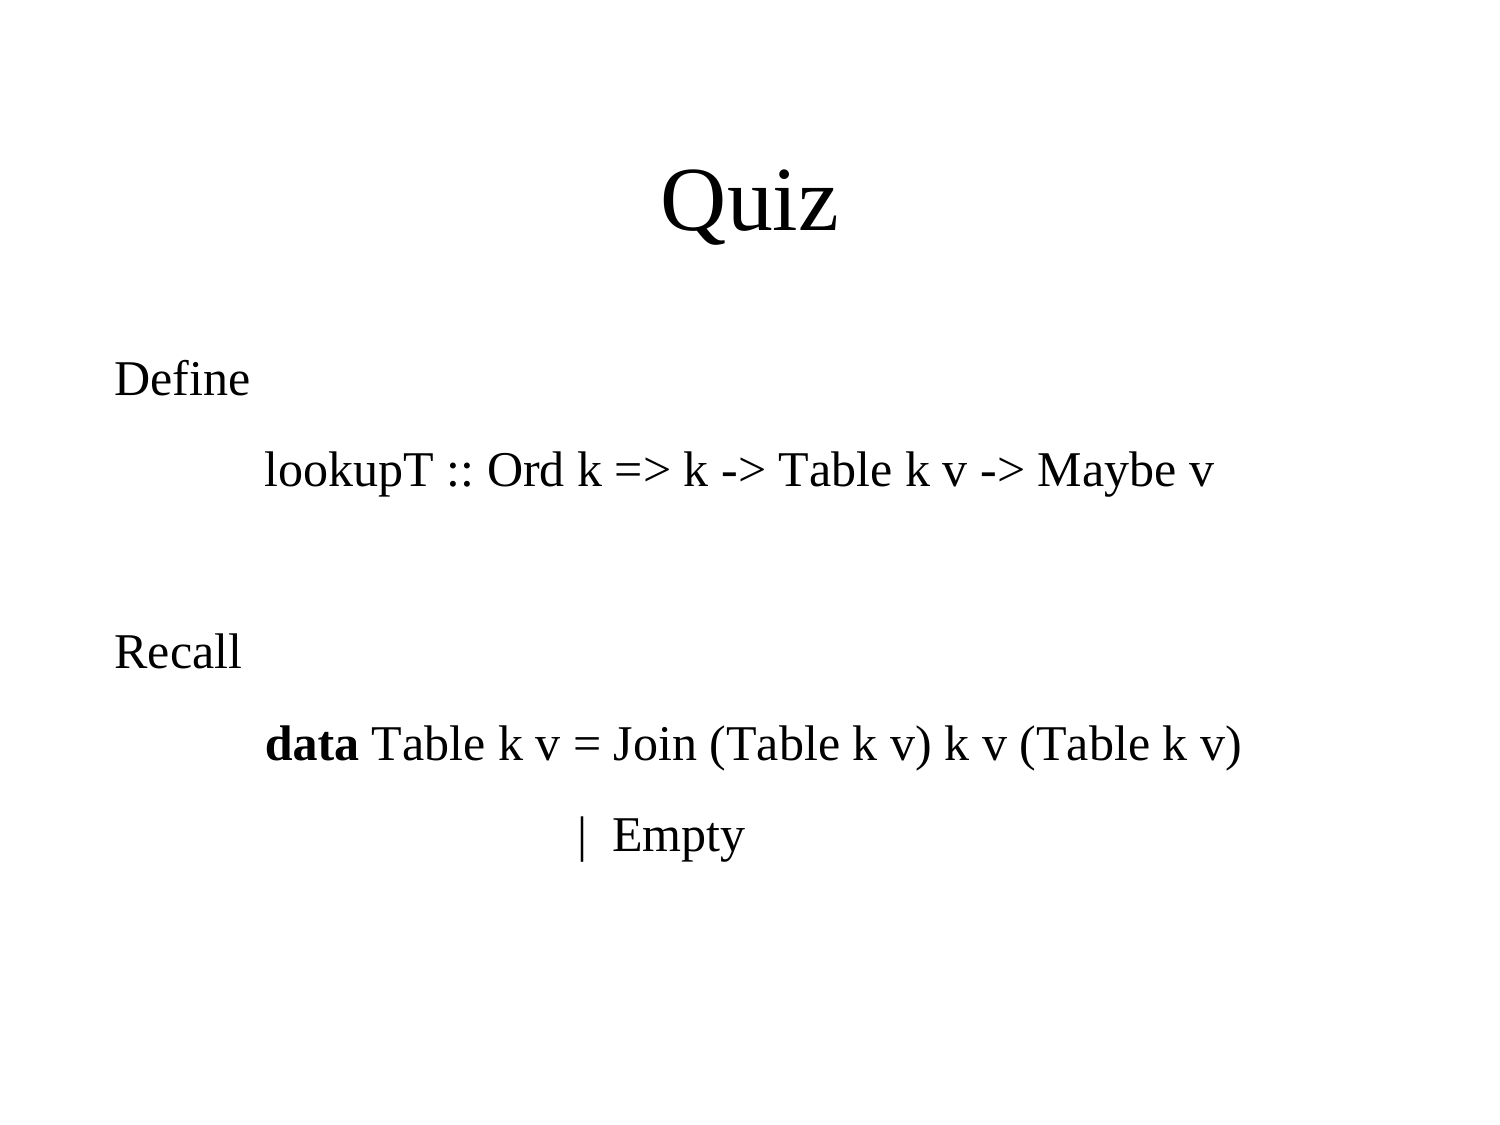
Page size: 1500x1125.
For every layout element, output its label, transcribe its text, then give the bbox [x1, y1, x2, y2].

title Quiz [112, 99, 1388, 288]
text_box Define lookupT :: Ord k => k -> Table k v -> Maybe v Recall data Table k v = Join (Table k v) k v (Table k v) | Empty [99, 337, 1401, 870]
